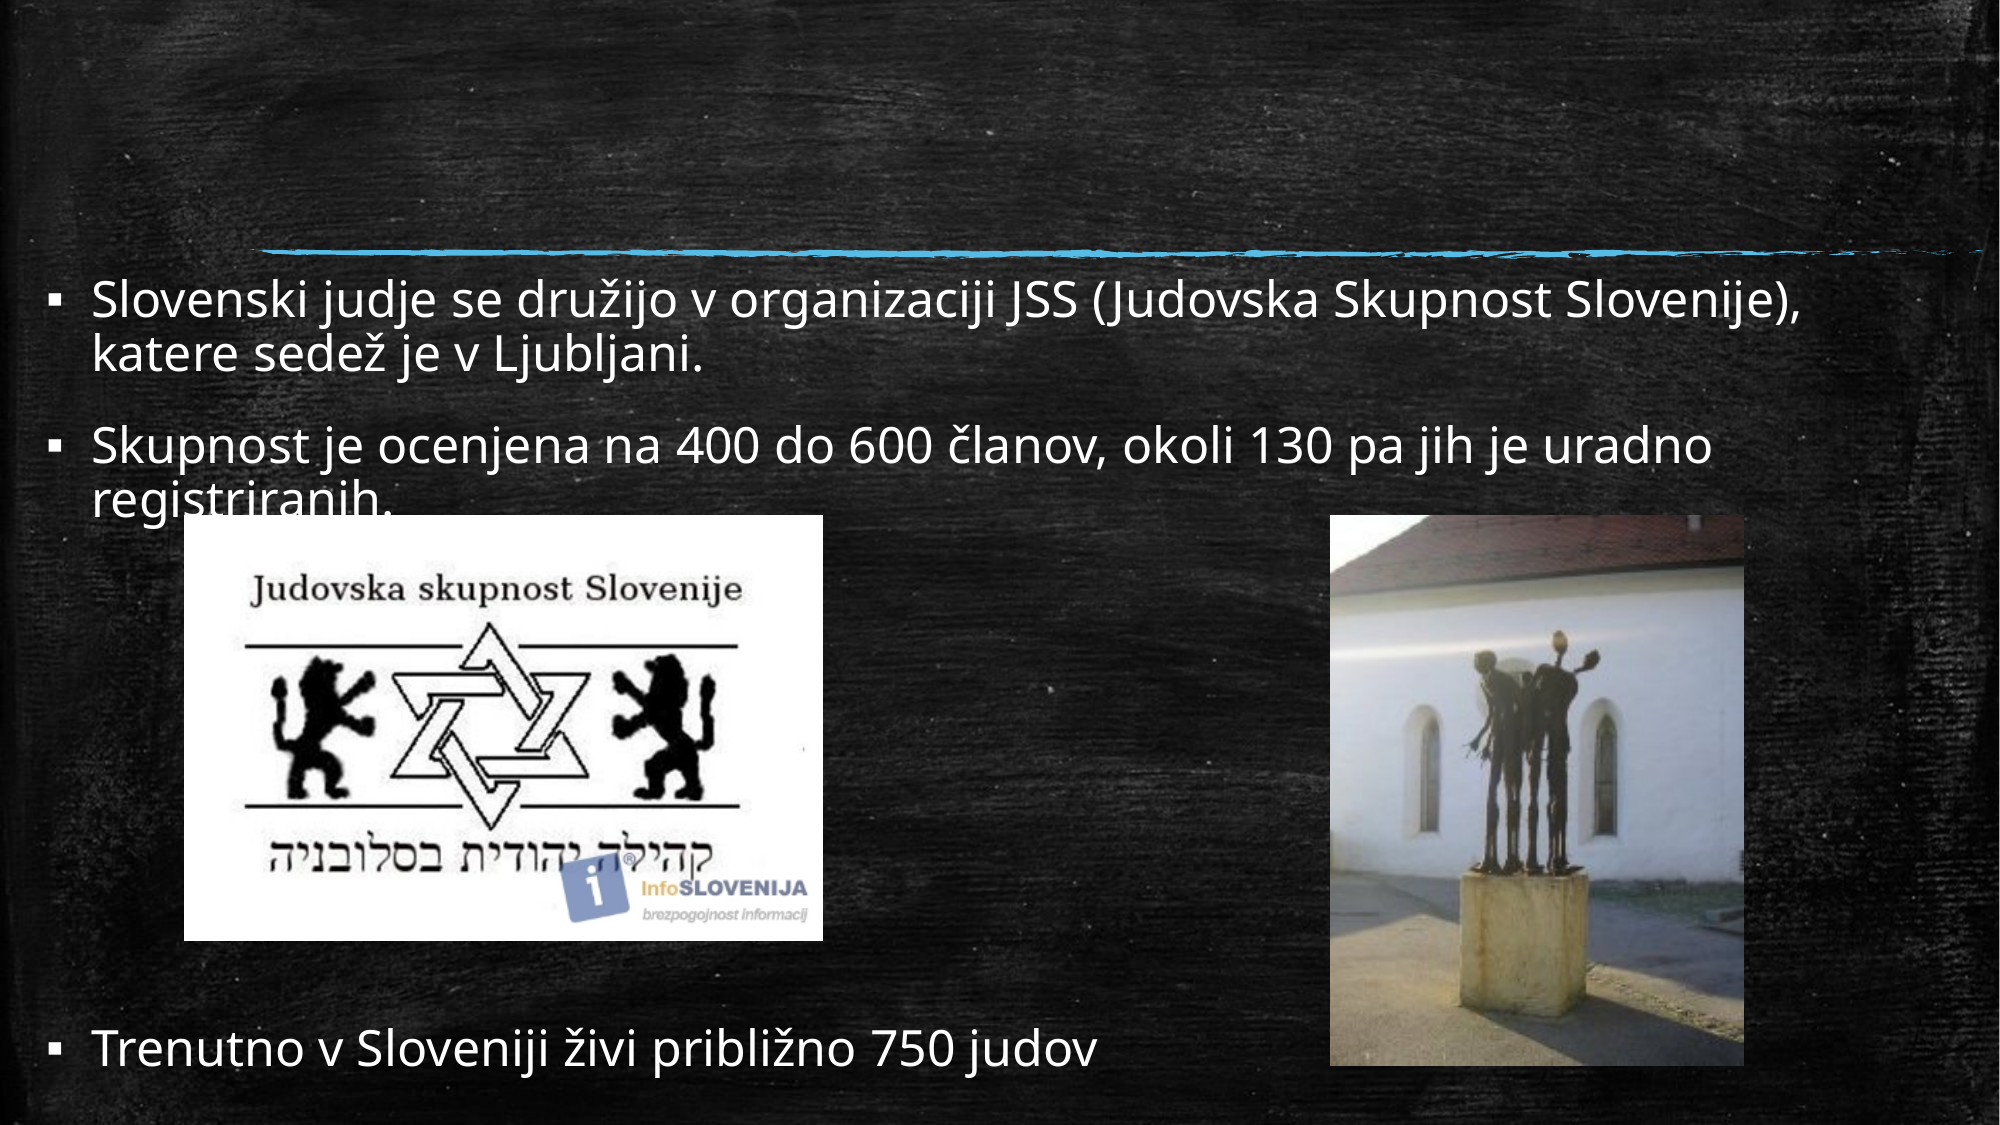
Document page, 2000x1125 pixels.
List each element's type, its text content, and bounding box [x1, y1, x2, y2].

picture [0, 0, 2000, 1125]
list Slovenski judje se družijo v organizaciji JSS (Judovska Skupnost Slovenije), katere sedež je v Ljubljani. Skupnost je ocenjena na 400 do 600 članov, okoli 130 pa jih je uradno registriranih. Trenutno v Sloveniji živi približno 750 judov [31, 267, 1981, 1106]
